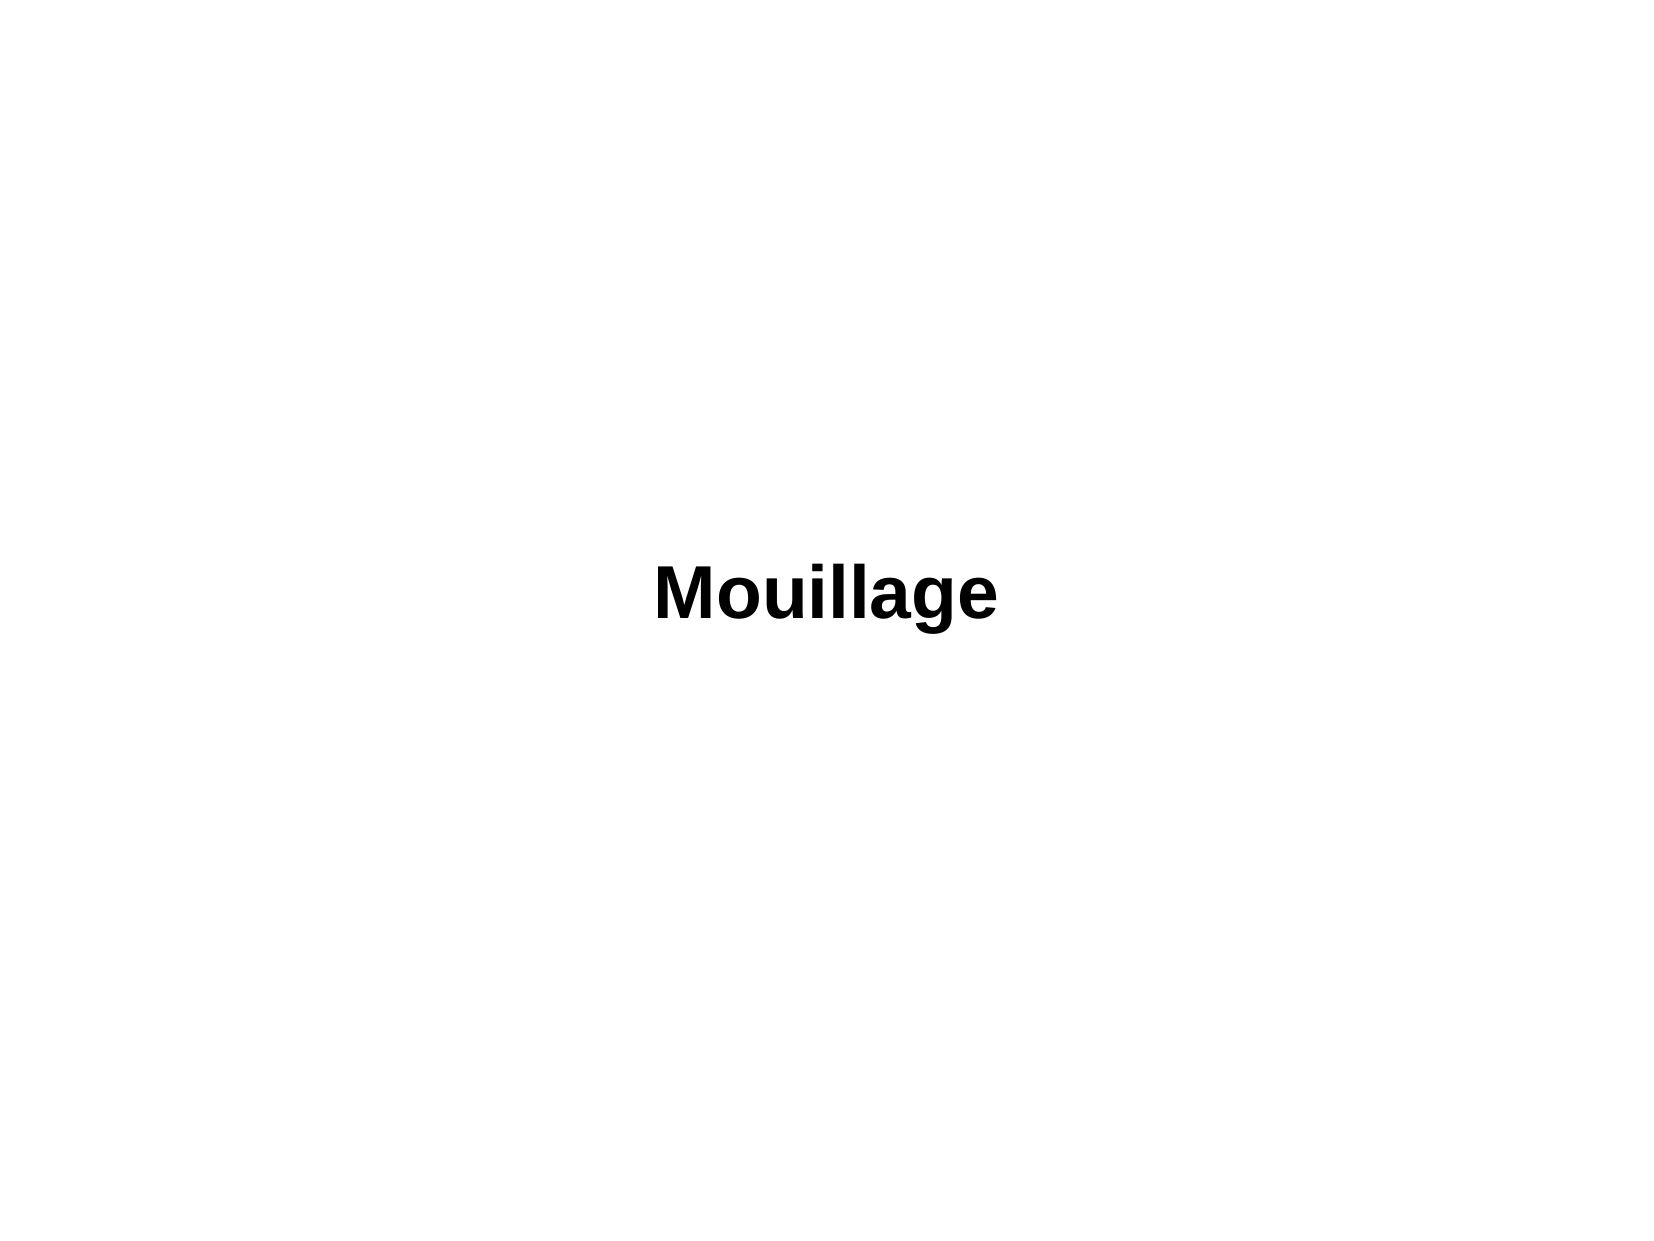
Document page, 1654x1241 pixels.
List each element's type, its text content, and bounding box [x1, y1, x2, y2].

text_box Mouillage [0, 543, 1654, 643]
